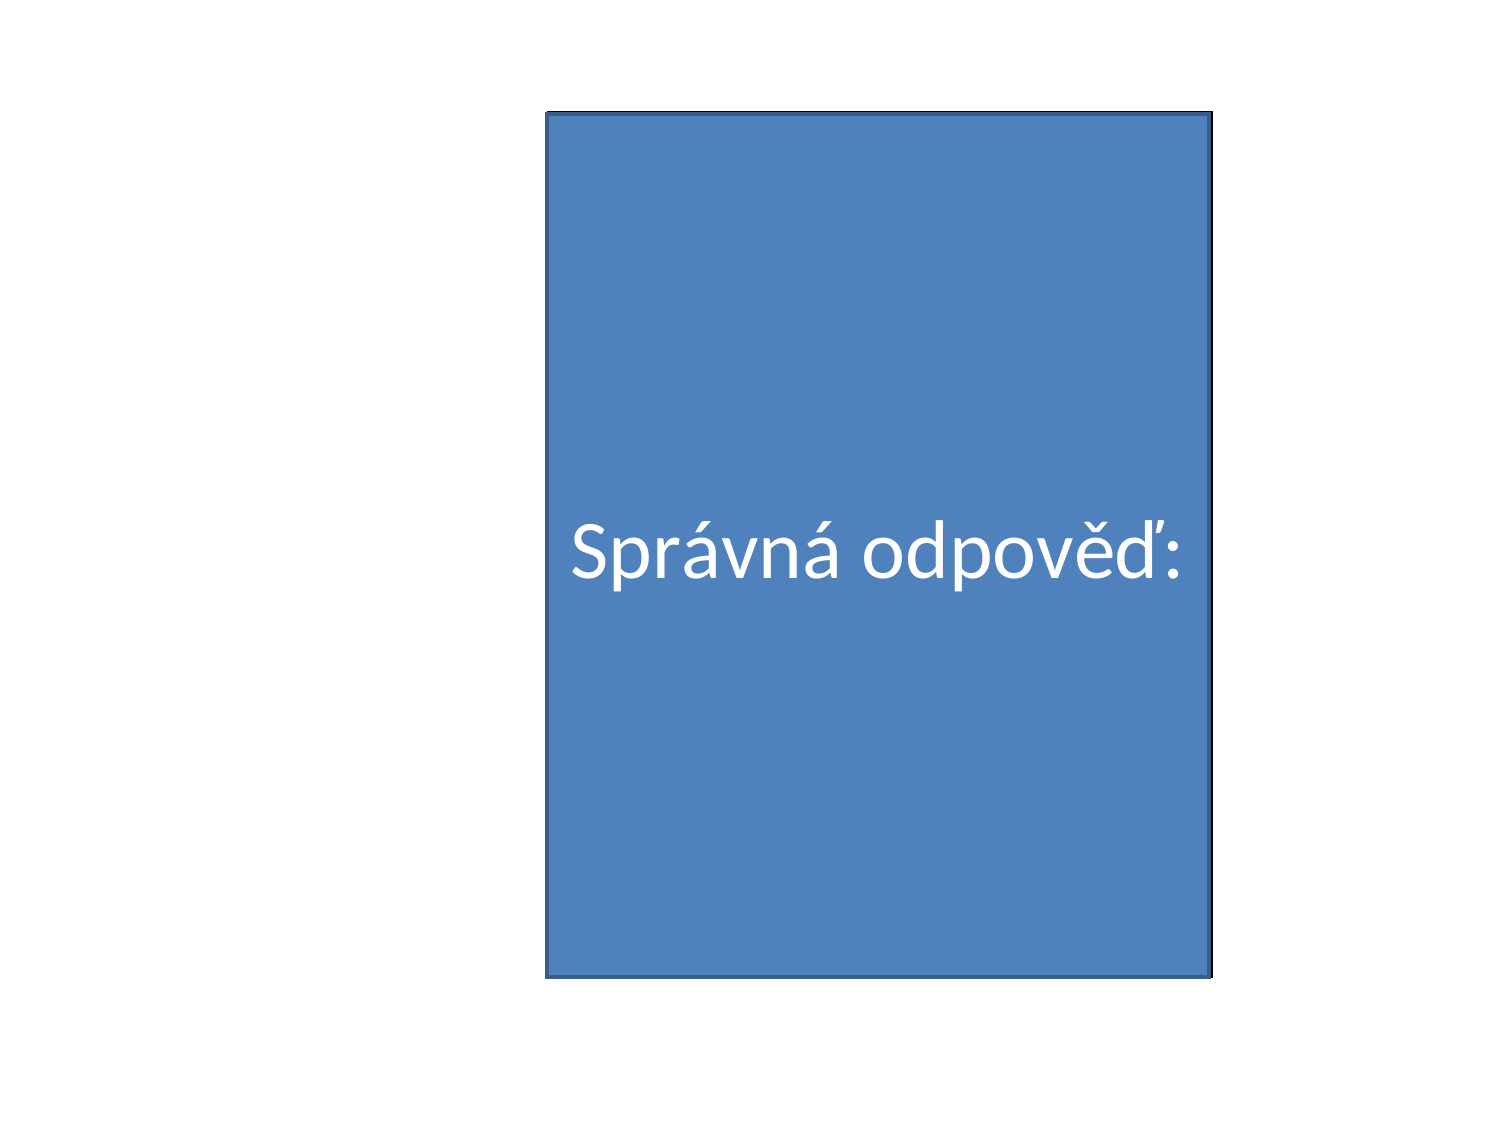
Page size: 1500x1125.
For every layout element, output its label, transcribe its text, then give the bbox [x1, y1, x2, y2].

text_box [549, 113, 1211, 977]
text_box Správná odpověď: [547, 114, 1209, 977]
